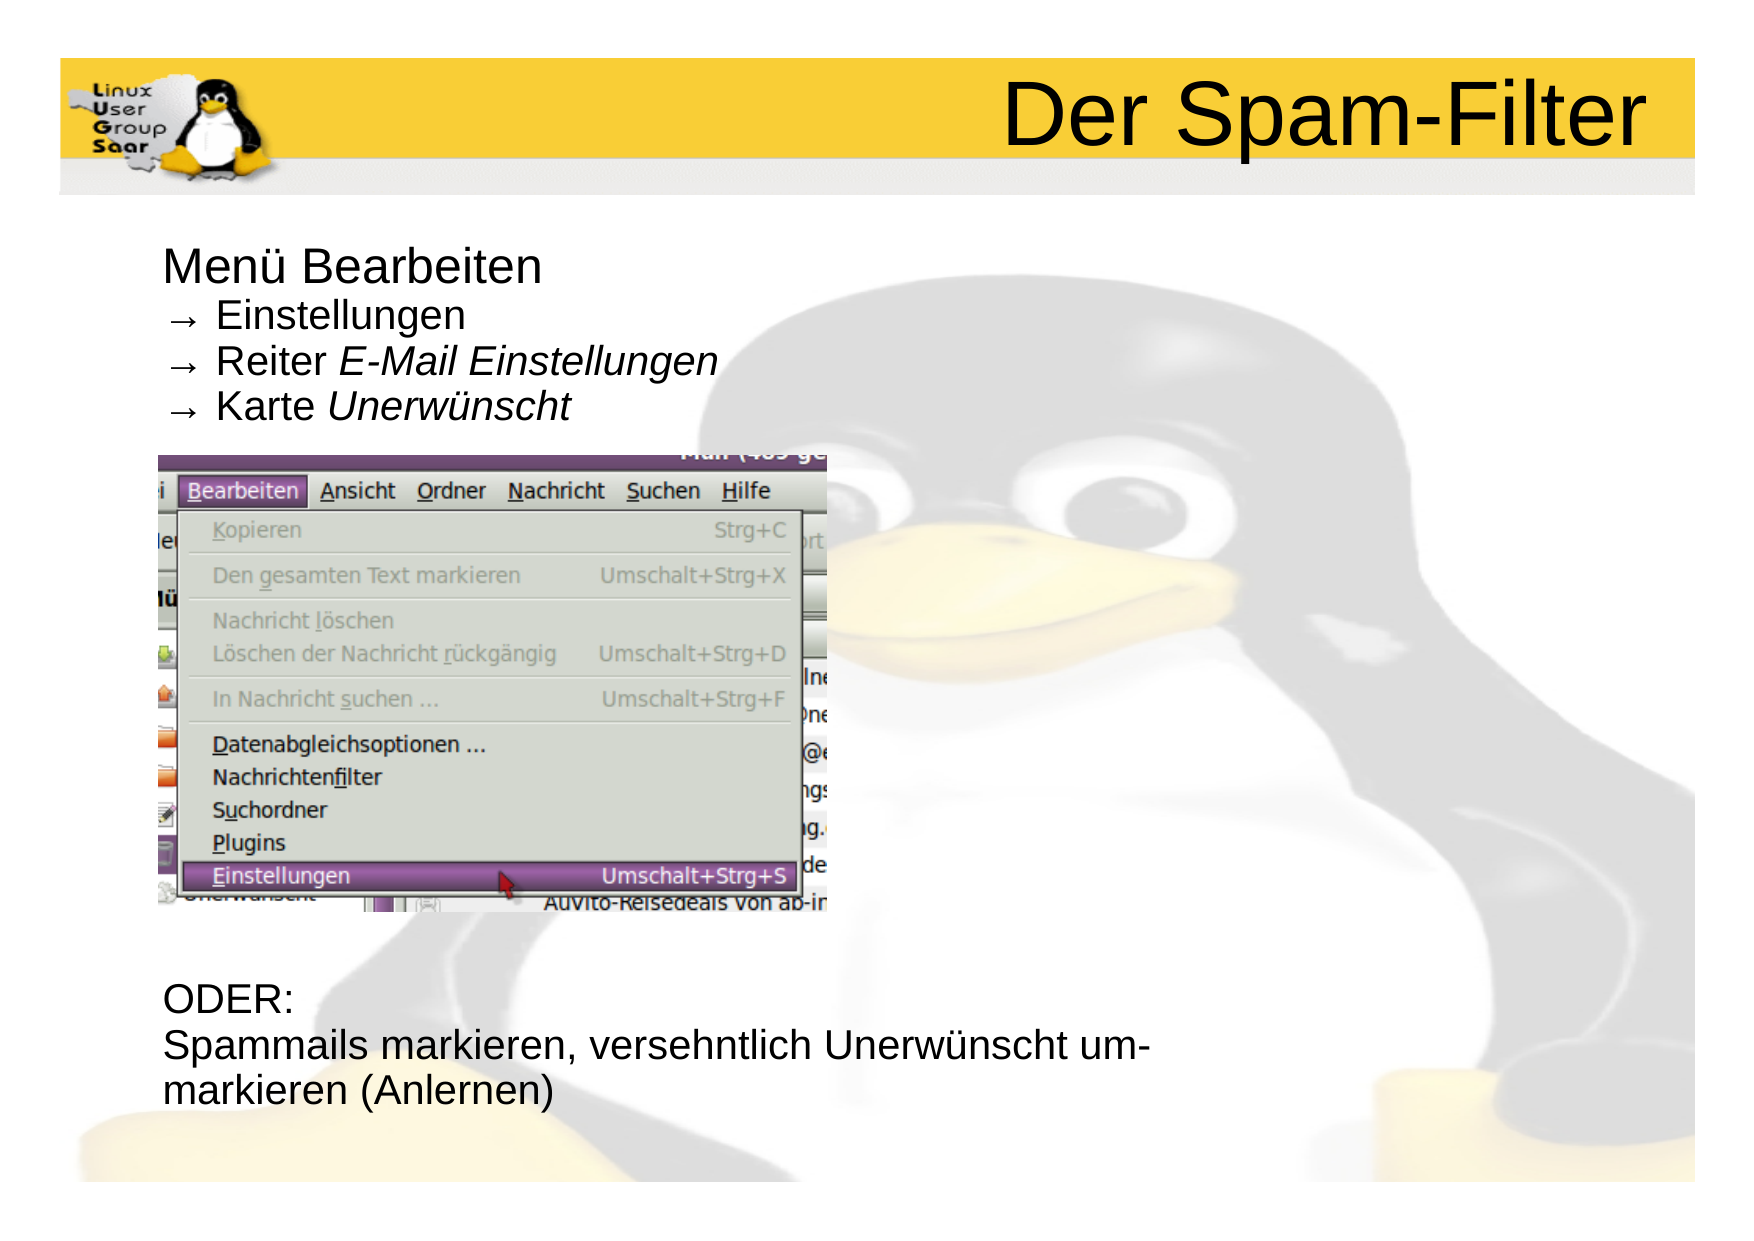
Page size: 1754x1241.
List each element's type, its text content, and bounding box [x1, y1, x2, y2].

picture [59, 58, 1695, 195]
text_box Menü Bearbeiten → Einstellungen → Reiter E-Mail Einstellungen → Karte Unerwünscht [147, 232, 857, 439]
text_box Der Spam-Filter [986, 59, 1695, 177]
text_box ODER: Spammails markieren, versehntlich Unerwünscht um-markieren (Anlernen) [147, 970, 1241, 1123]
picture [59, 251, 1695, 1182]
